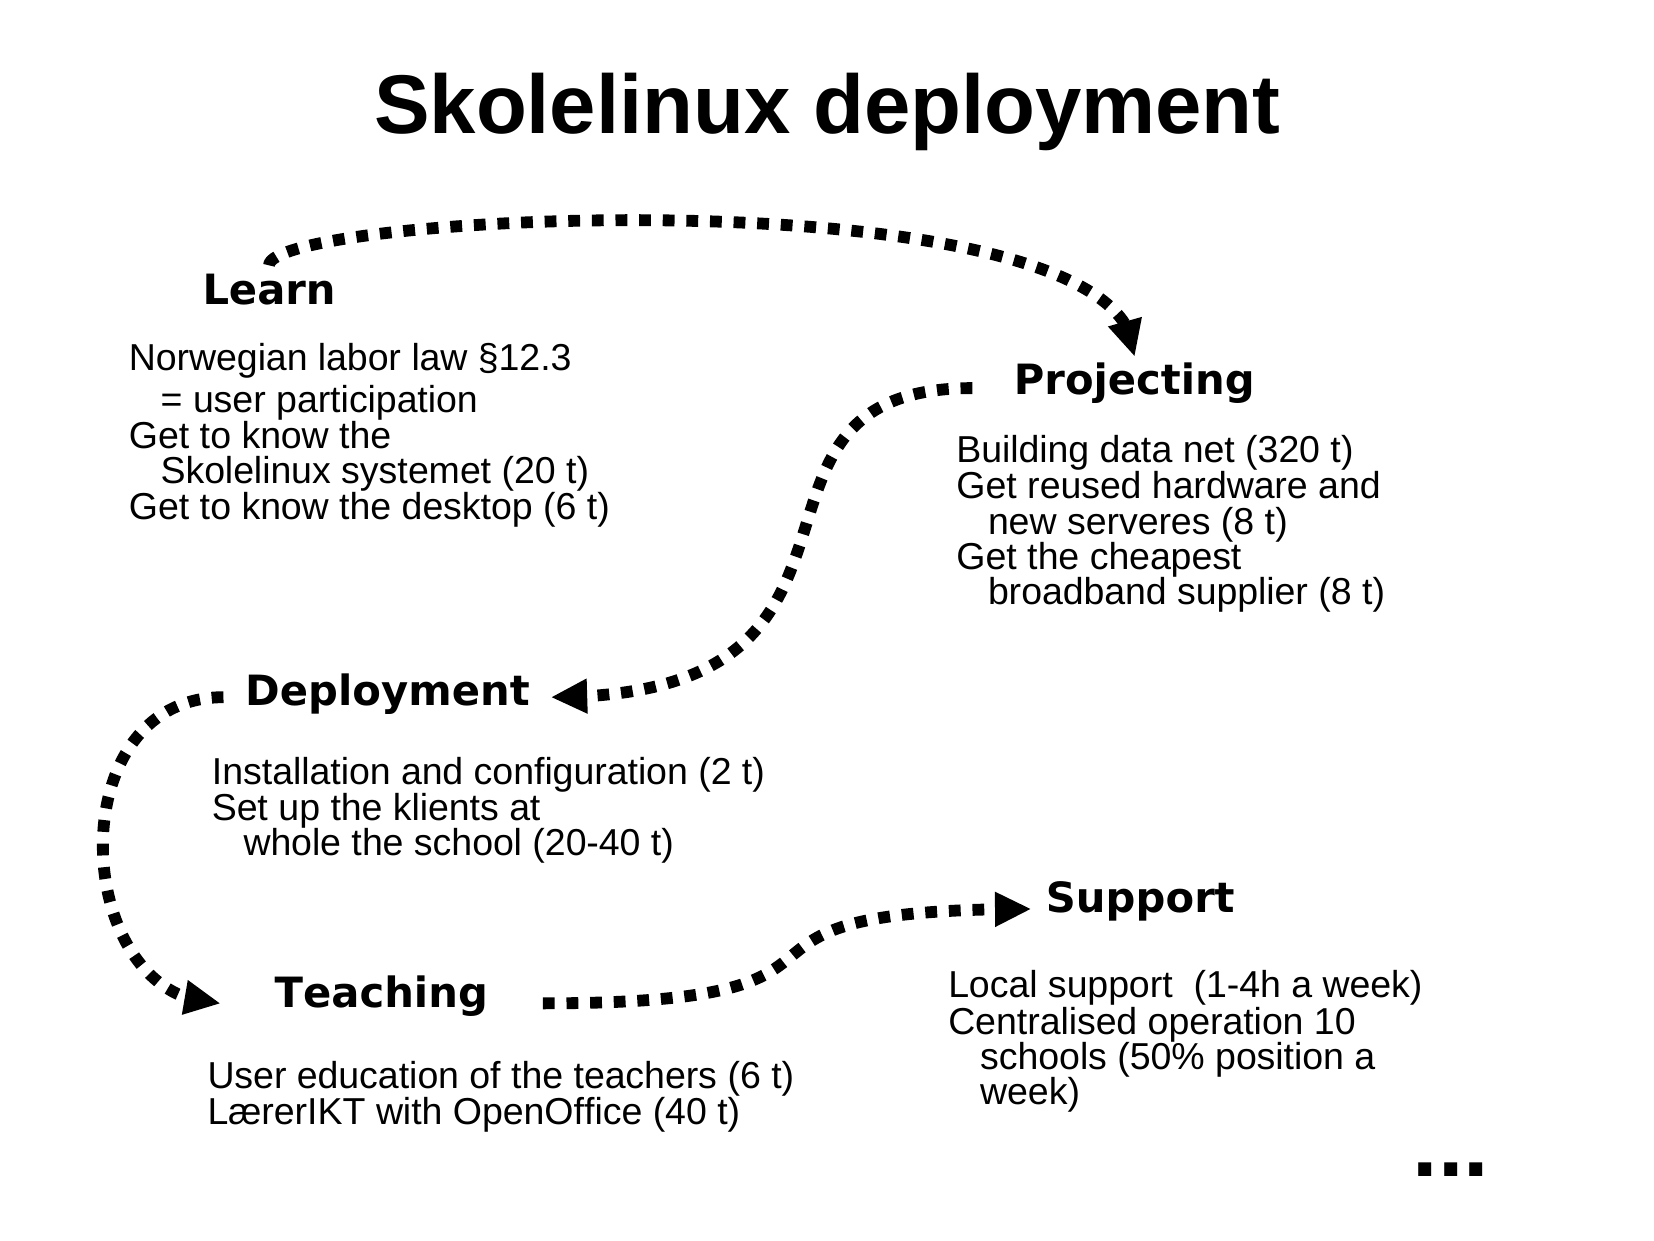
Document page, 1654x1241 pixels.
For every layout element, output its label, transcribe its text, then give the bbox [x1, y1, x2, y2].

text_box Norwegian labor law §12.3 = user participation Get to know the Skolelinux systemet (20 t) Get to know the desktop (6 t) [128, 336, 665, 616]
text_box Learn [134, 265, 404, 335]
text_box Building data net (320 t) Get reused hardware and new serveres (8 t) Get the cheapest broadband supplier (8 t) [956, 428, 1497, 708]
text_box Teaching [219, 968, 543, 1039]
text_box Projecting [972, 355, 1297, 421]
text_box Local support (1-4h a week) Centralised operation 10 schools (50% position a week) [948, 963, 1482, 1112]
text_box Installation and configuration (2 t) Set up the klients at whole the school (20-40 t) [211, 750, 830, 937]
text_box User education of the teachers (6 t) LærerIKT with OpenOffice (40 t) [207, 1054, 855, 1157]
title Skolelinux deployment [121, 34, 1534, 173]
text_box ... [1413, 1093, 1571, 1233]
text_box Deployment [223, 666, 552, 728]
text_box Support [1030, 873, 1251, 945]
